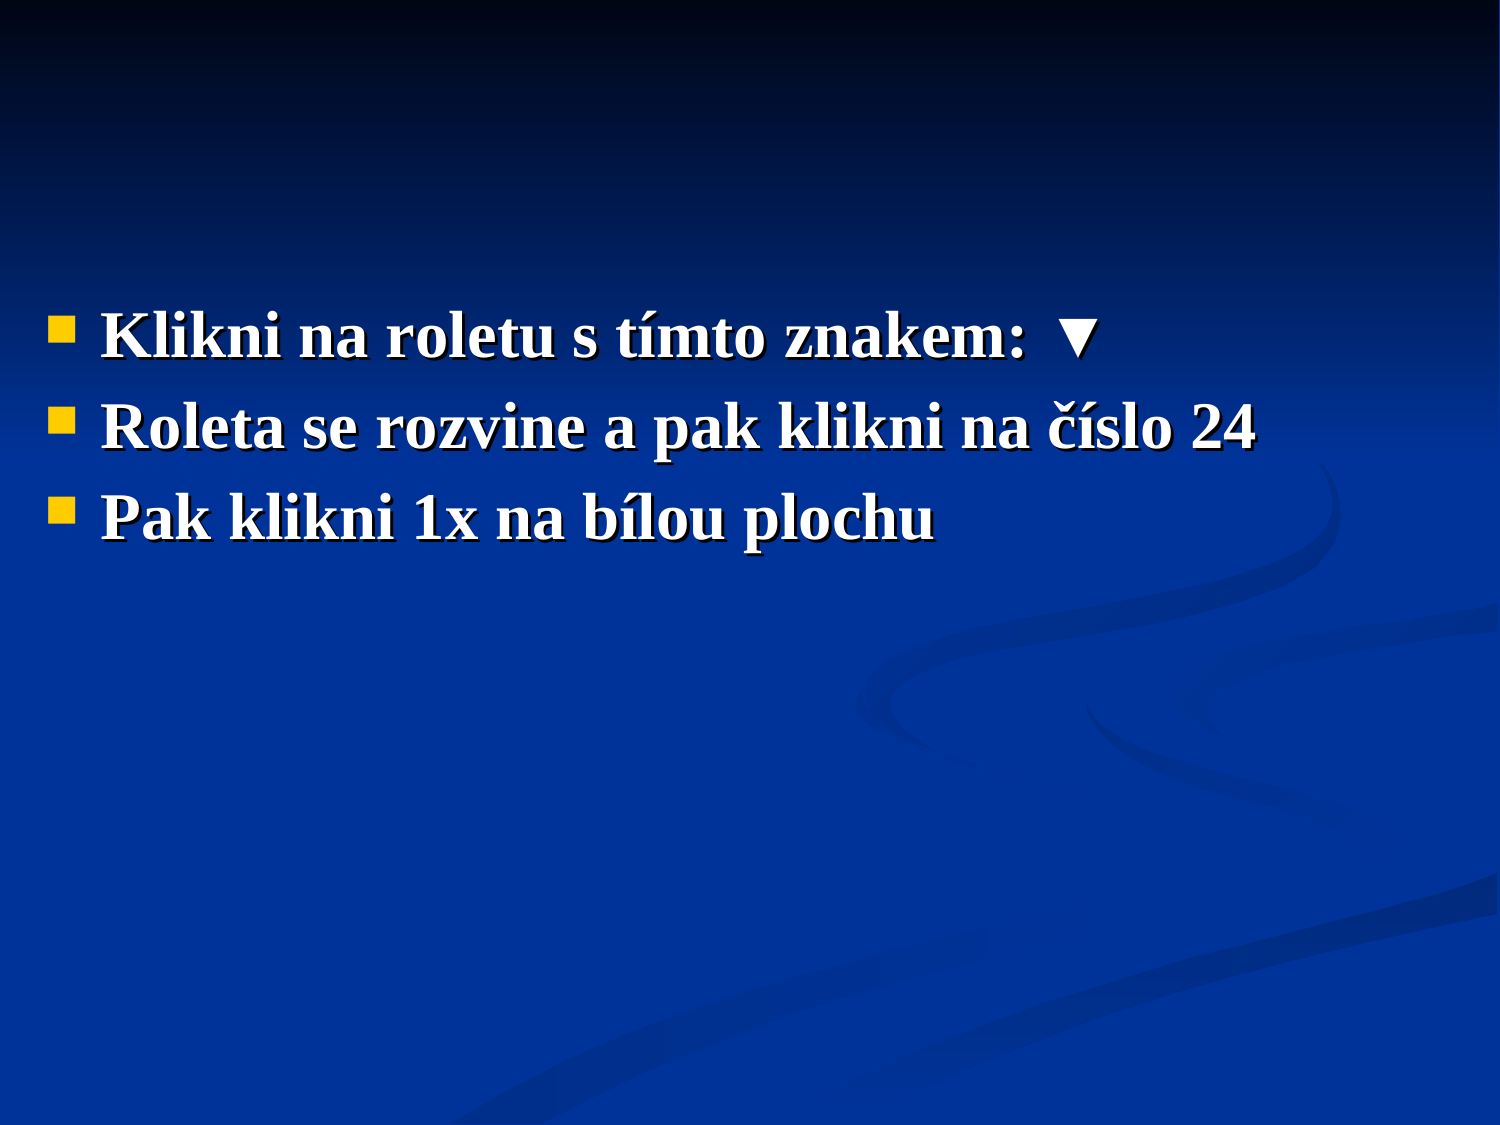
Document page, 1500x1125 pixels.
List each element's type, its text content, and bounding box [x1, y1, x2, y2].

list Klikni na roletu s tímto znakem: ▼ Roleta se rozvine a pak klikni na číslo 24 Pak klikni 1x na bílou plochu [29, 290, 1500, 1034]
